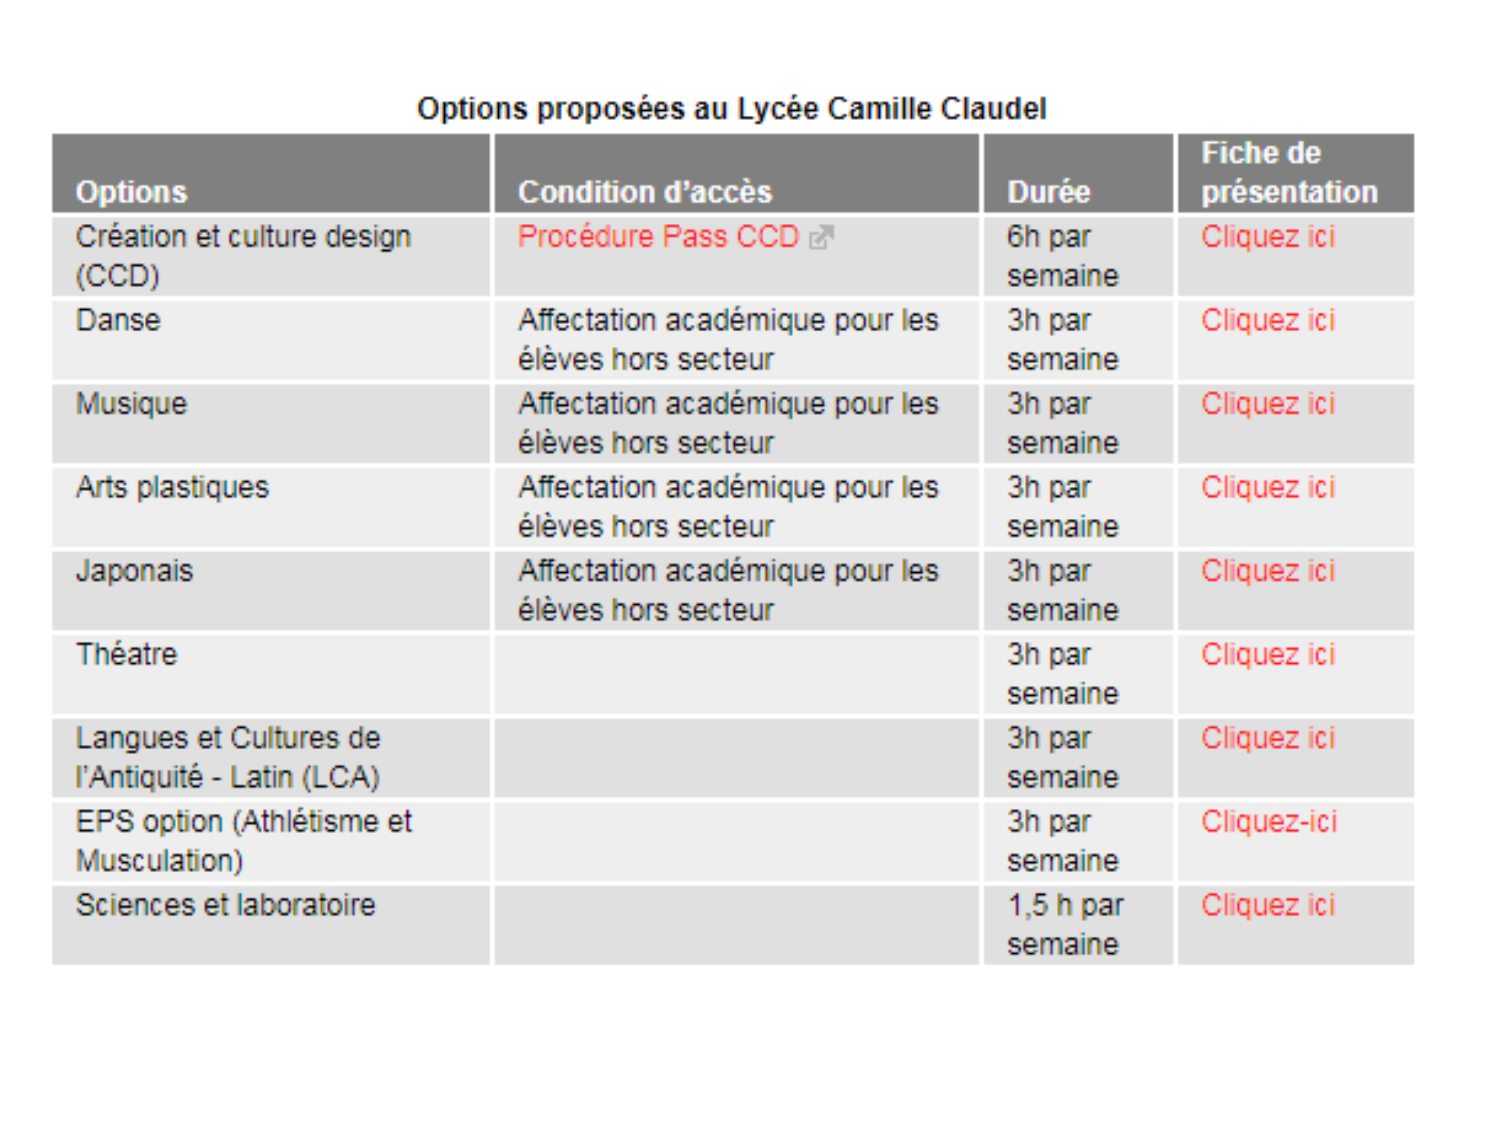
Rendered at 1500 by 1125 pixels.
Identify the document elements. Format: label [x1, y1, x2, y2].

picture [26, 78, 1500, 1012]
